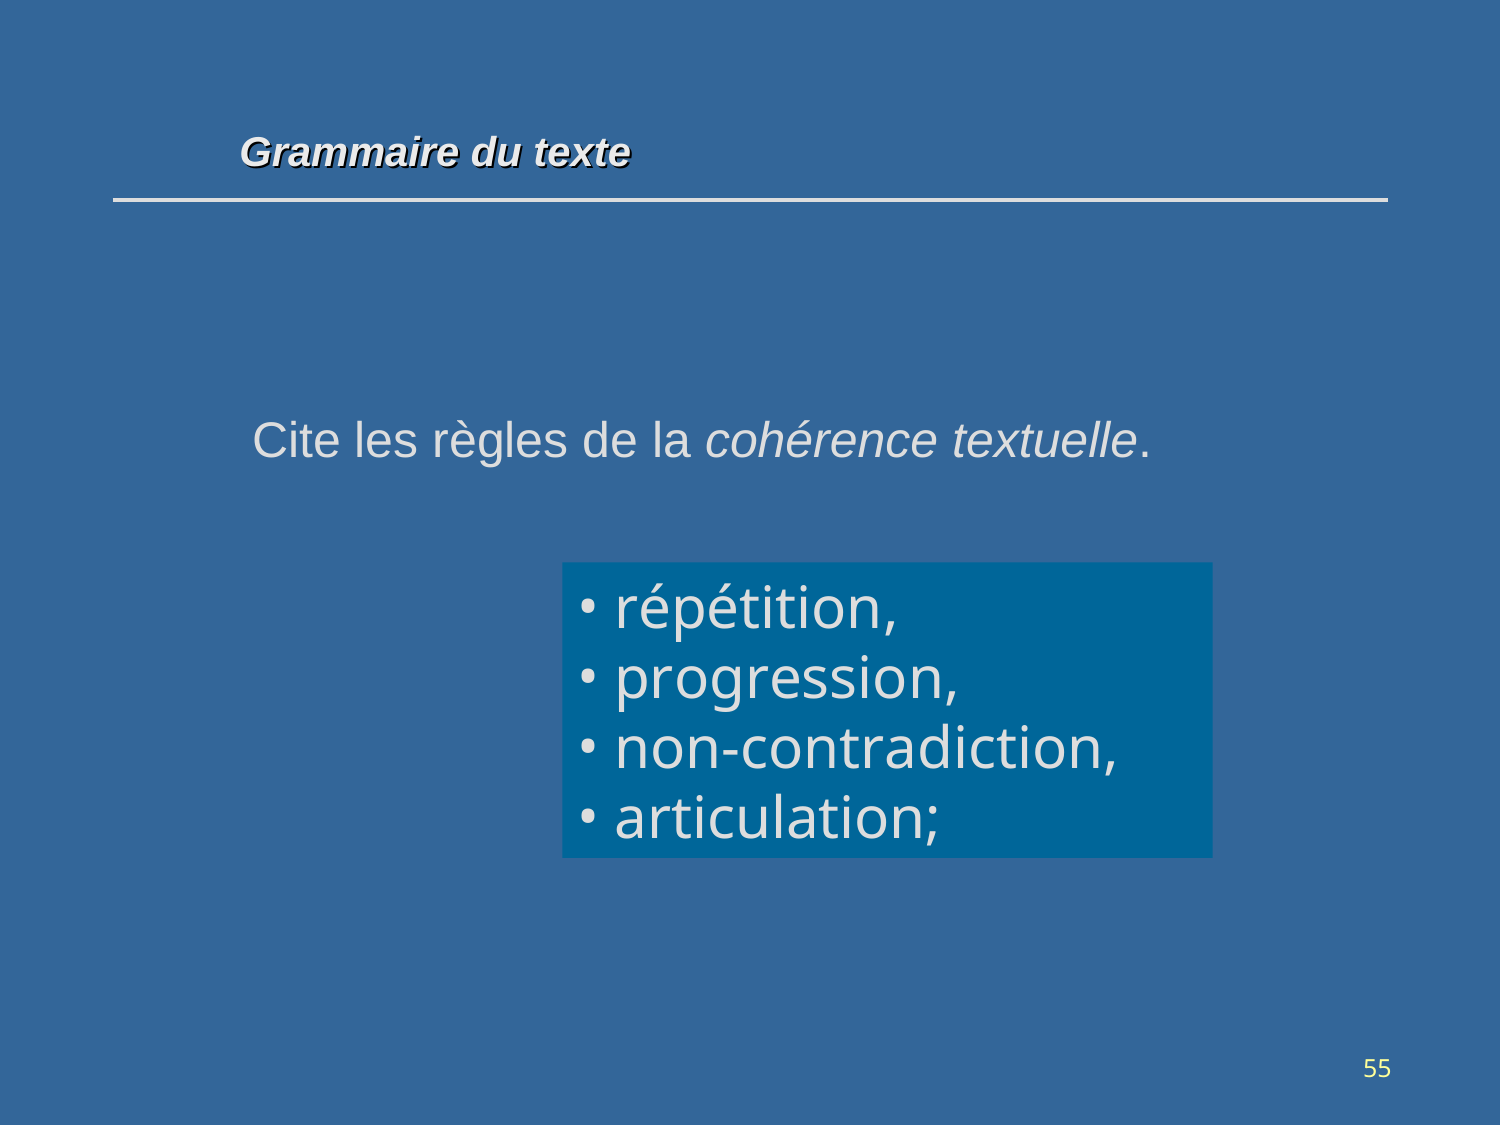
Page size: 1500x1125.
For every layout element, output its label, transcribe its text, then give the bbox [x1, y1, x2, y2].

text_box Grammaire du texte [224, 116, 647, 183]
text_box répétition, progression, non-contradiction, articulation; [562, 562, 1213, 858]
text_box Cite les règles de la cohérence textuelle. [237, 399, 1375, 476]
